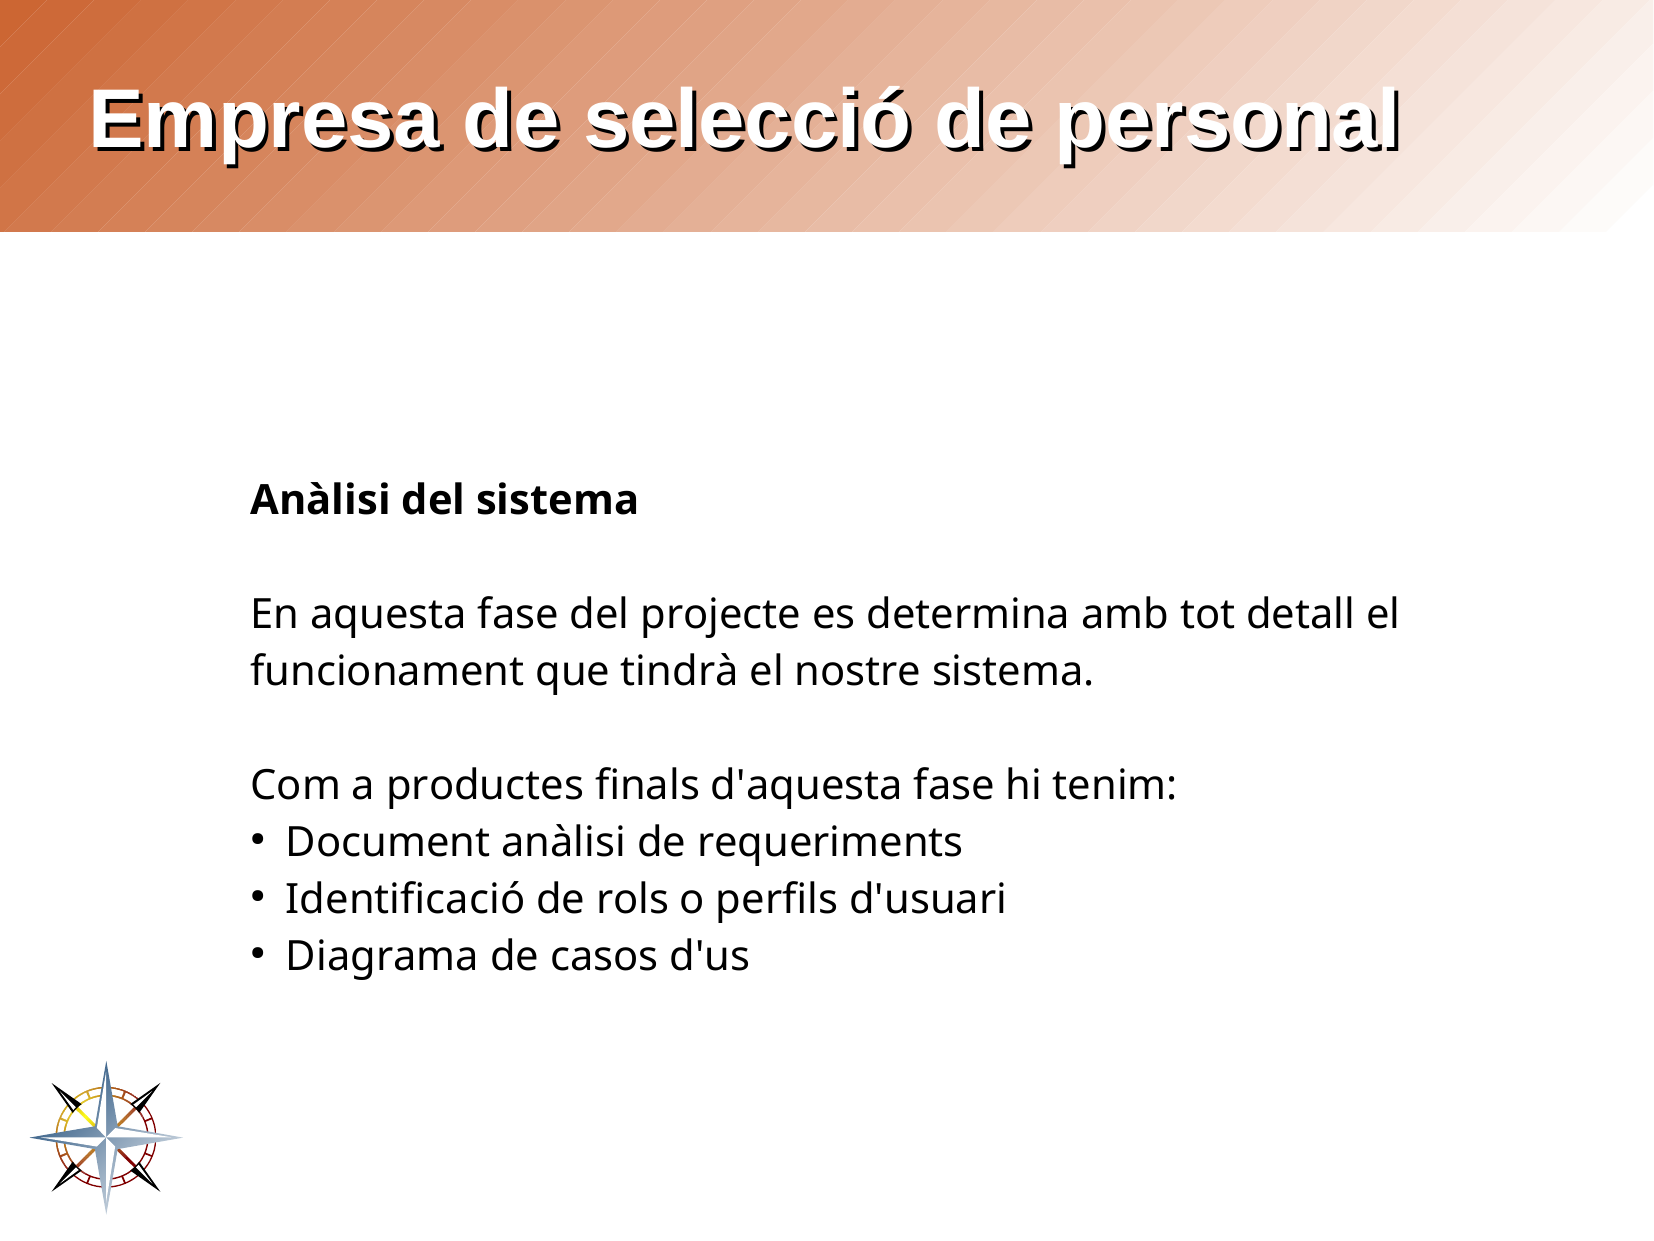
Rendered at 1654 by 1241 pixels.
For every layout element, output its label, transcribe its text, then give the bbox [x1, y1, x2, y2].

text_box Anàlisi del sistema En aquesta fase del projecte es determina amb tot detall el funcionament que tindrà el nostre sistema. Com a productes finals d'aquesta fase hi tenim: Document anàlisi de requeriments Identificació de rols o perfils d'usuari Diagrama de casos d'us [250, 356, 1625, 1211]
title Empresa de selecció de personal [88, 0, 1625, 238]
